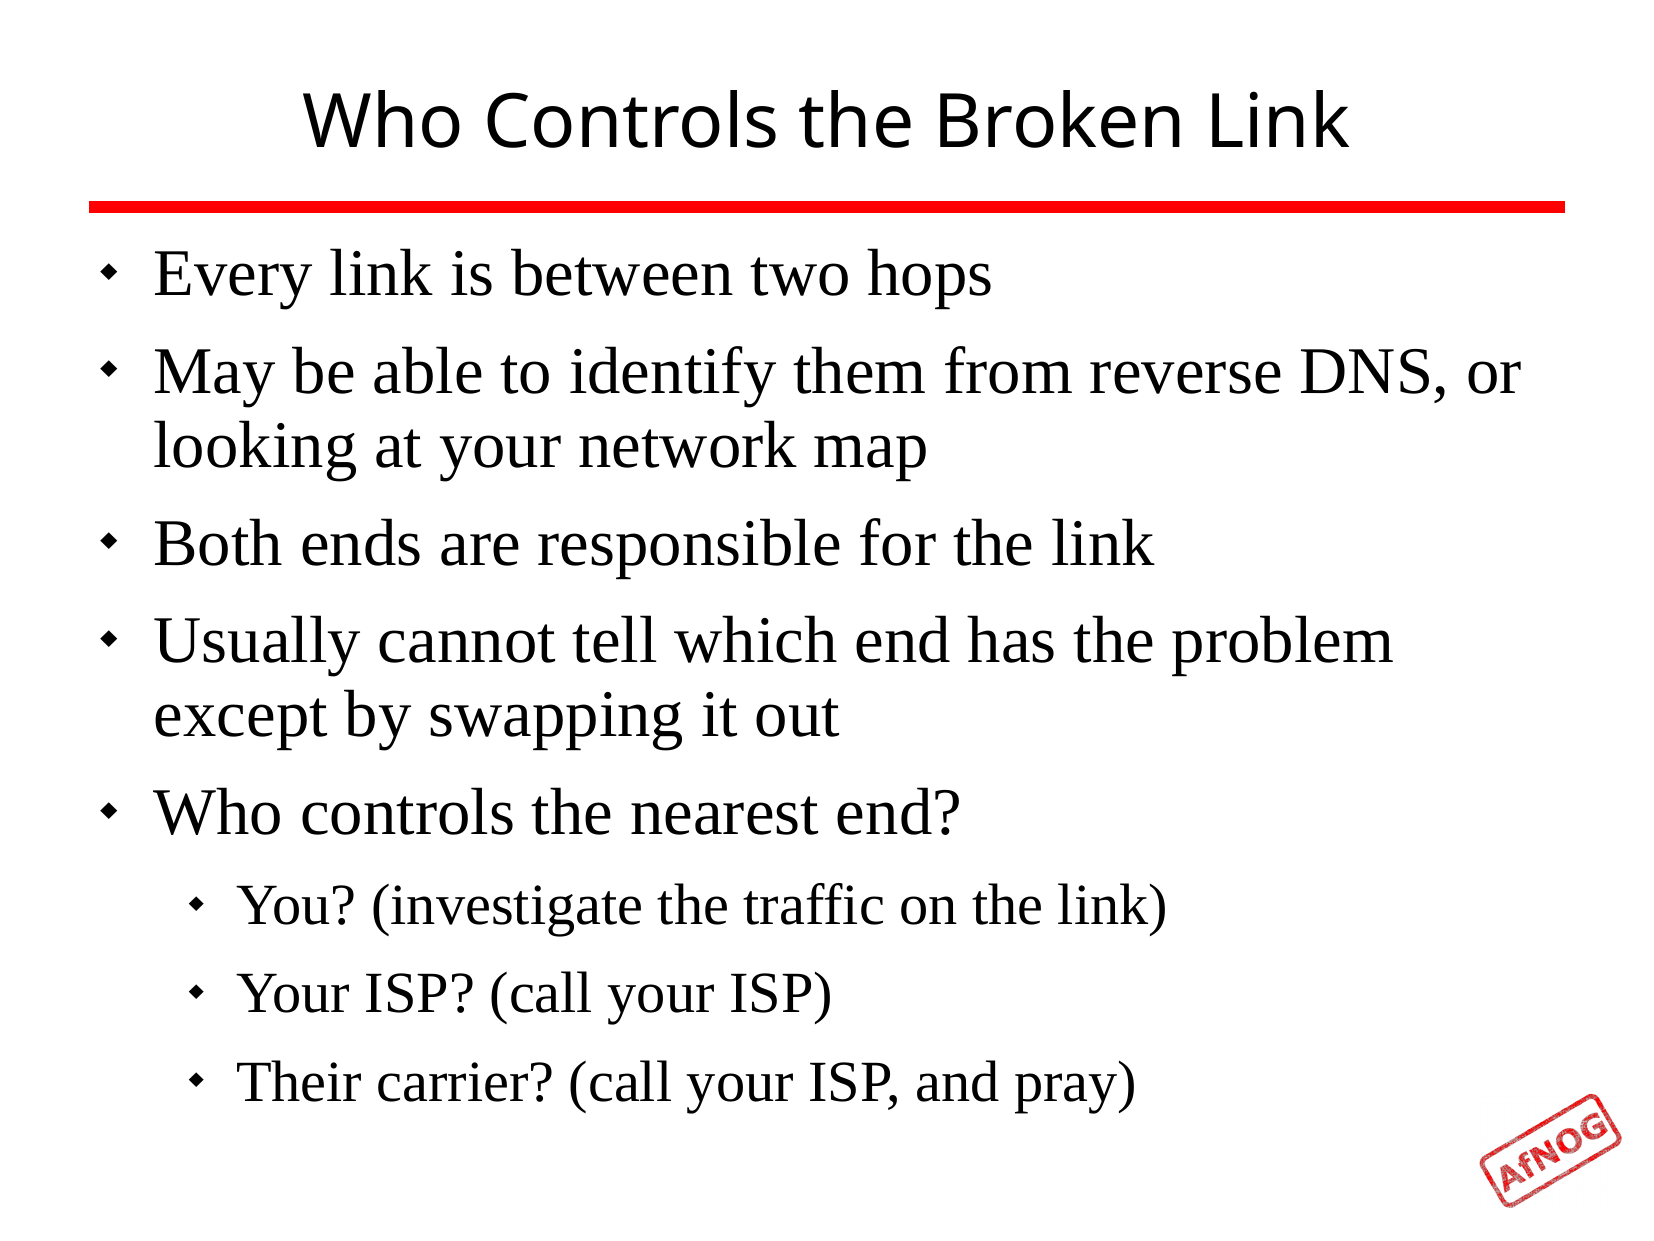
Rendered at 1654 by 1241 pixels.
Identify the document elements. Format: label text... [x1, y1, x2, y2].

list Every link is between two hops May be able to identify them from reverse DNS, or looking at your network map Both ends are responsible for the link Usually cannot tell which end has the problem except by swapping it out Who controls the nearest end? You? (investigate the traffic on the link) Your ISP? (call your ISP) Their carrier? (call your ISP, and pray) [82, 236, 1571, 1114]
title Who Controls the Broken Link [82, 29, 1571, 207]
picture [1476, 1090, 1625, 1211]
